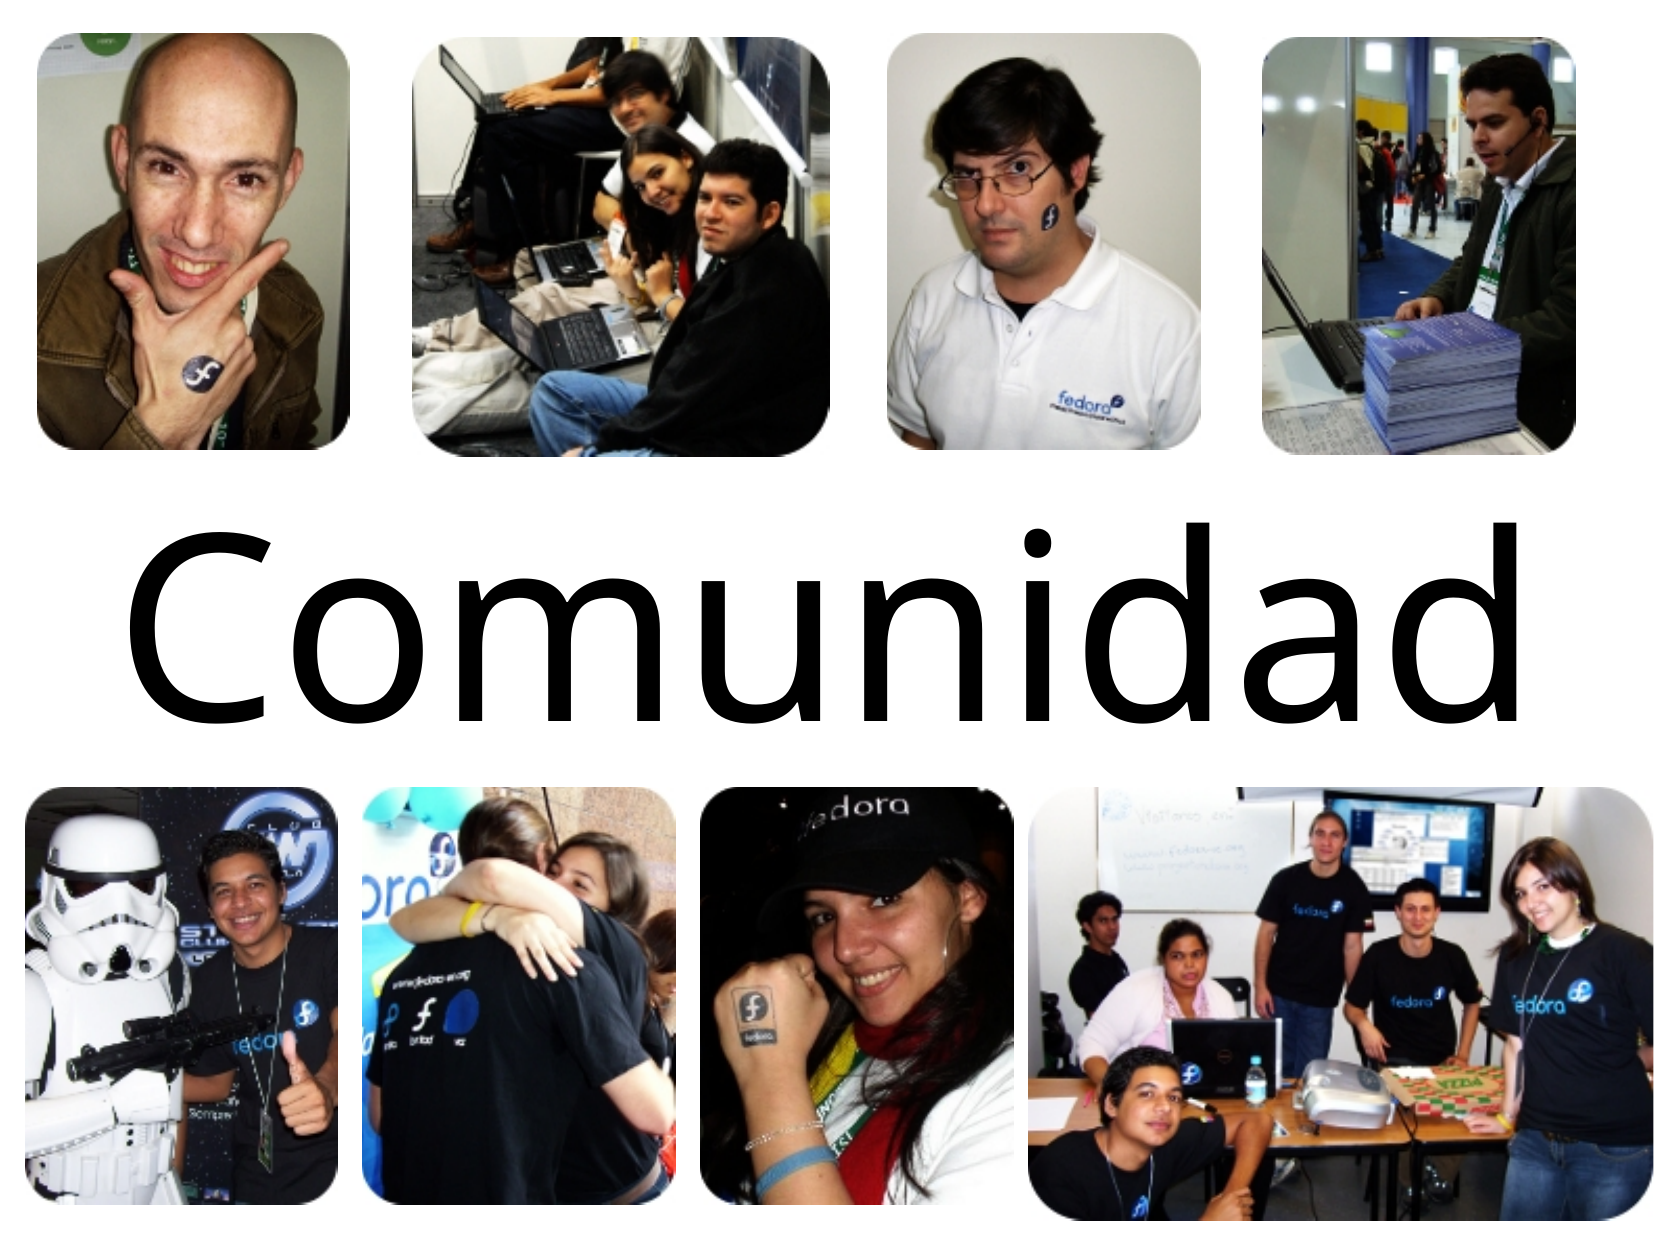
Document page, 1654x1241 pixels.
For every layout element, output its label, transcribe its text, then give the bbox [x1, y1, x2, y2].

picture [1262, 37, 1576, 455]
picture [700, 787, 1014, 1205]
title Comunidad [0, 468, 1654, 772]
picture [362, 787, 676, 1205]
picture [1028, 787, 1654, 1221]
picture [412, 37, 830, 457]
picture [25, 787, 338, 1205]
picture [887, 33, 1201, 451]
picture [37, 33, 350, 451]
